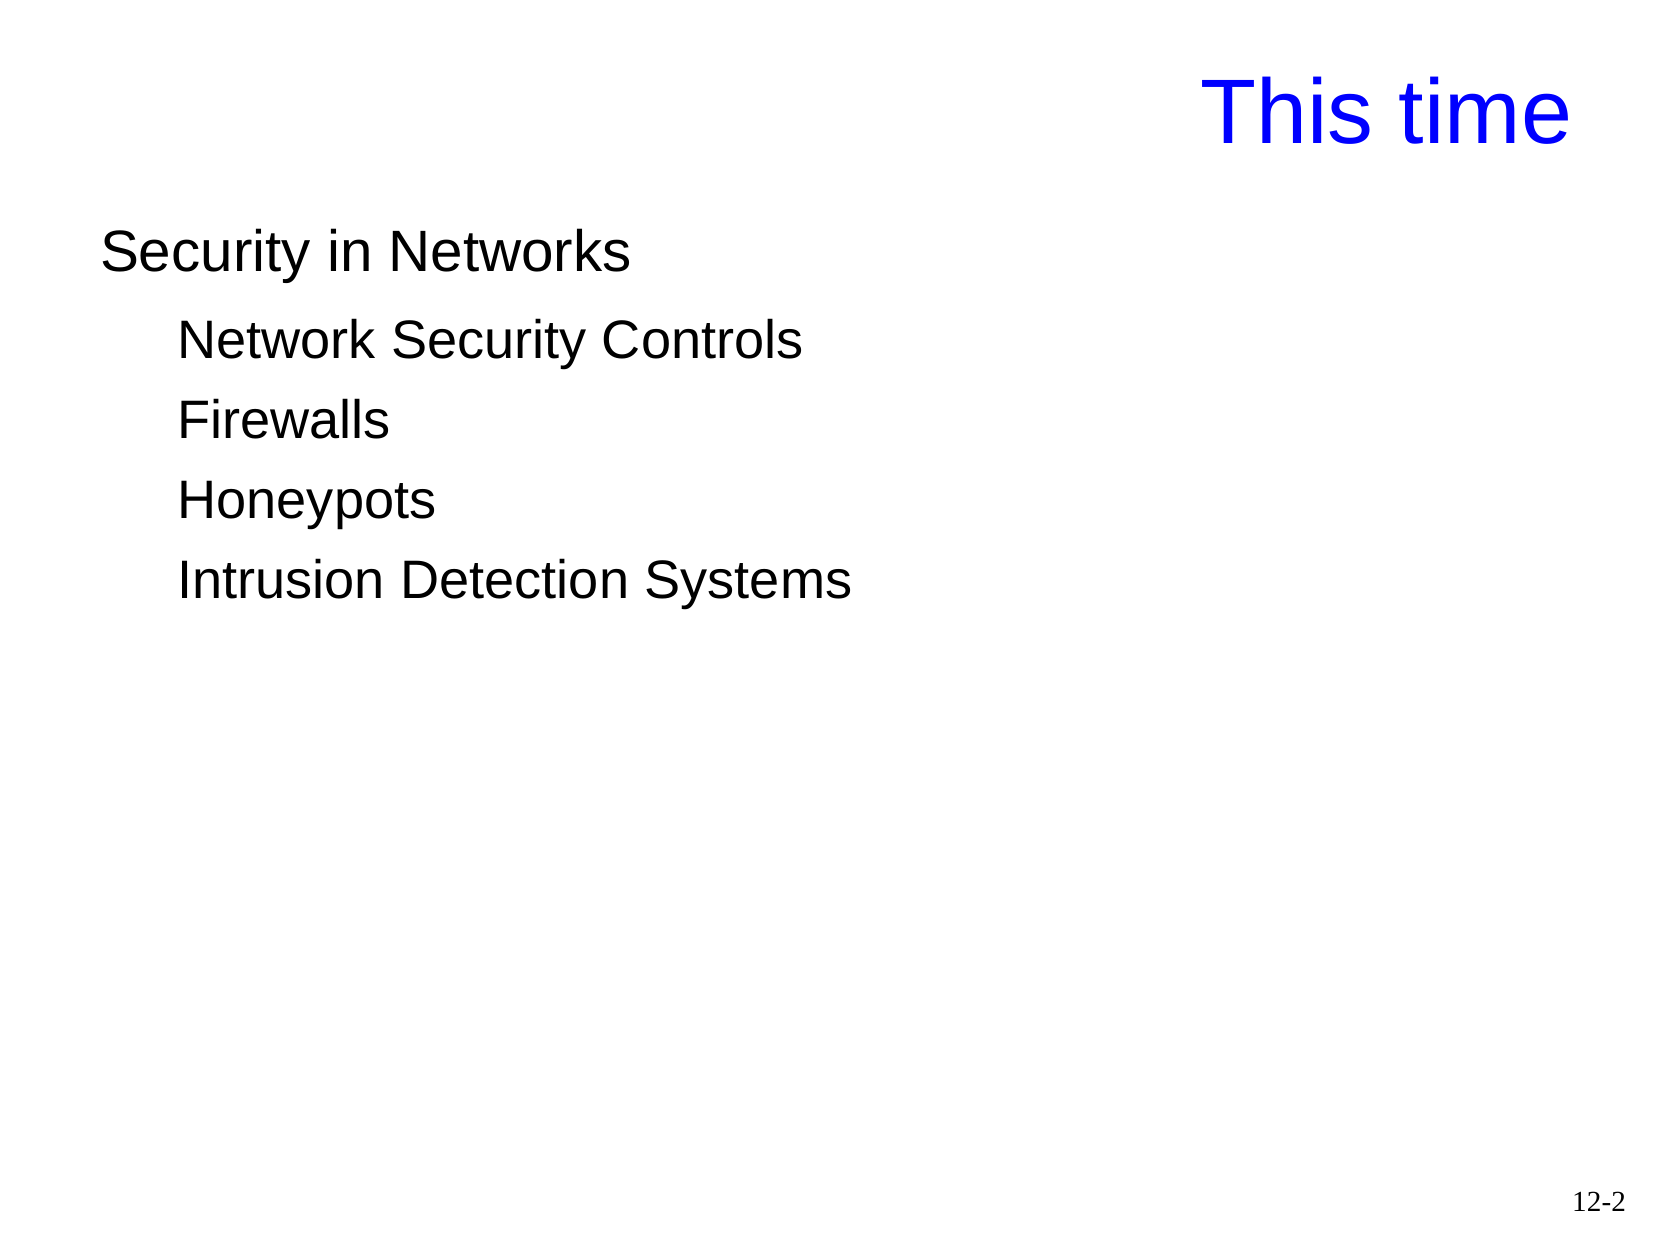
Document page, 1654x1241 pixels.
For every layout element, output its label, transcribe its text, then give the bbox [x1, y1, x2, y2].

title This time [84, 18, 1573, 211]
list Security in Networks Network Security Controls Firewalls Honeypots Intrusion Detection Systems [82, 223, 1571, 1141]
